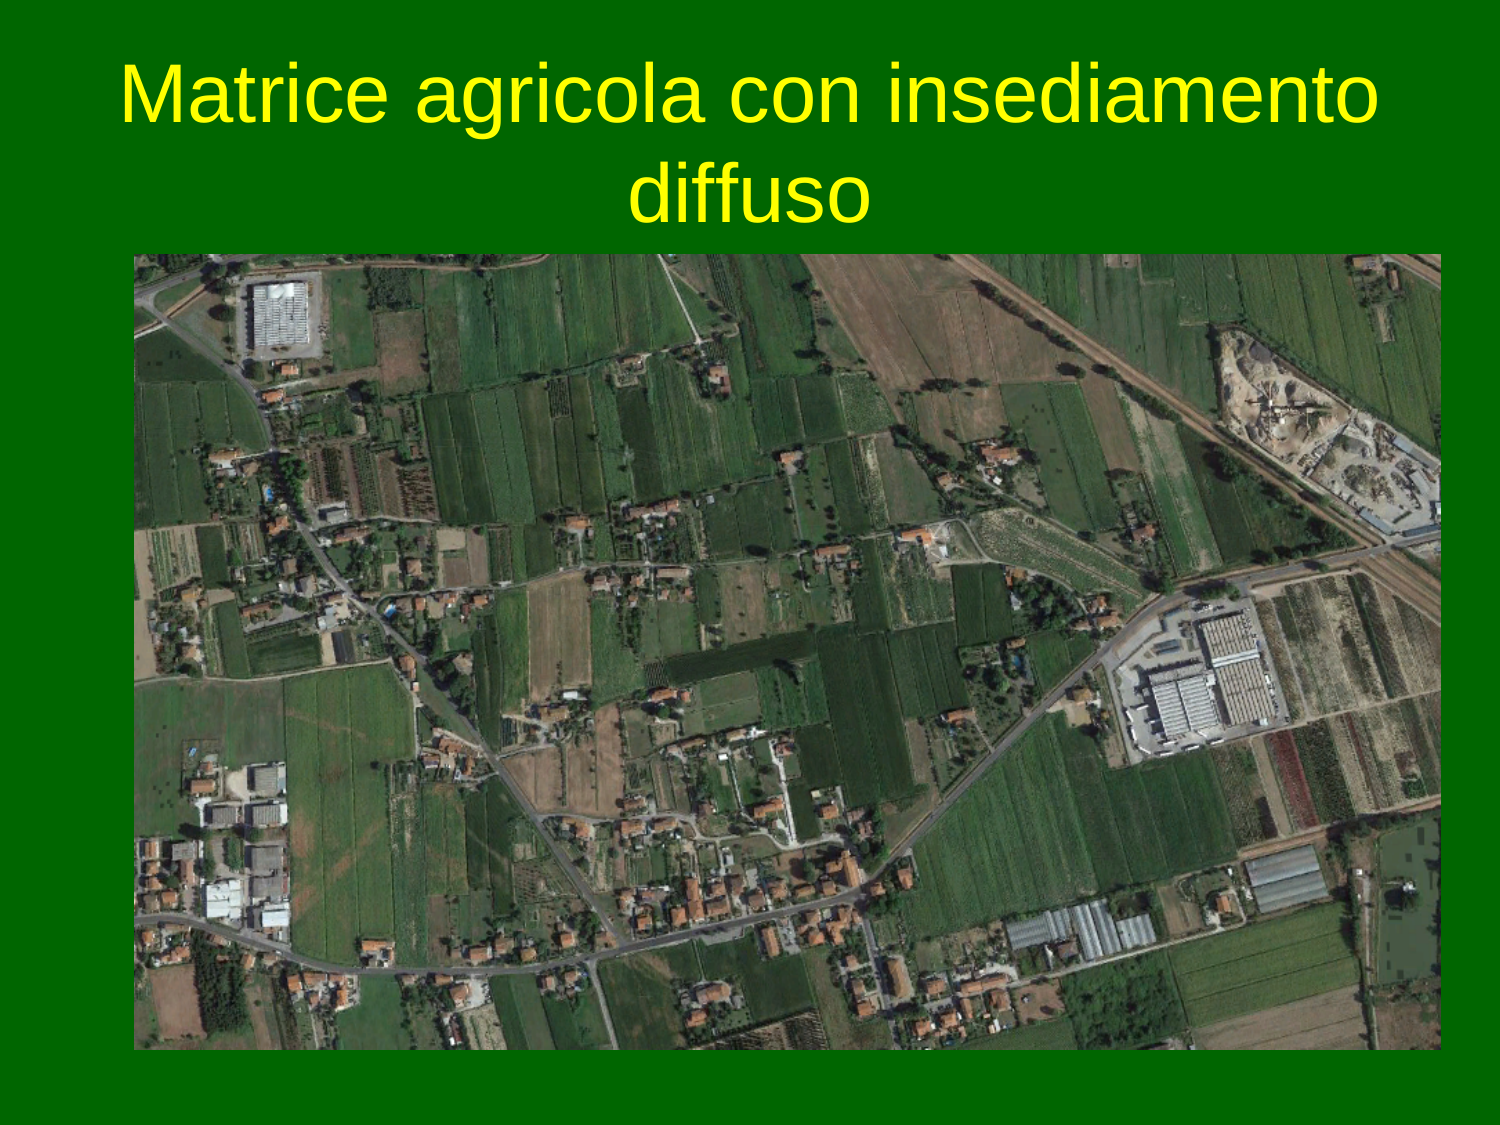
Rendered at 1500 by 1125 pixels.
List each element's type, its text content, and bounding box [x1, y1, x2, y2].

picture [134, 254, 1441, 1051]
title Matrice agricola con insediamento diffuso [75, 31, 1426, 247]
